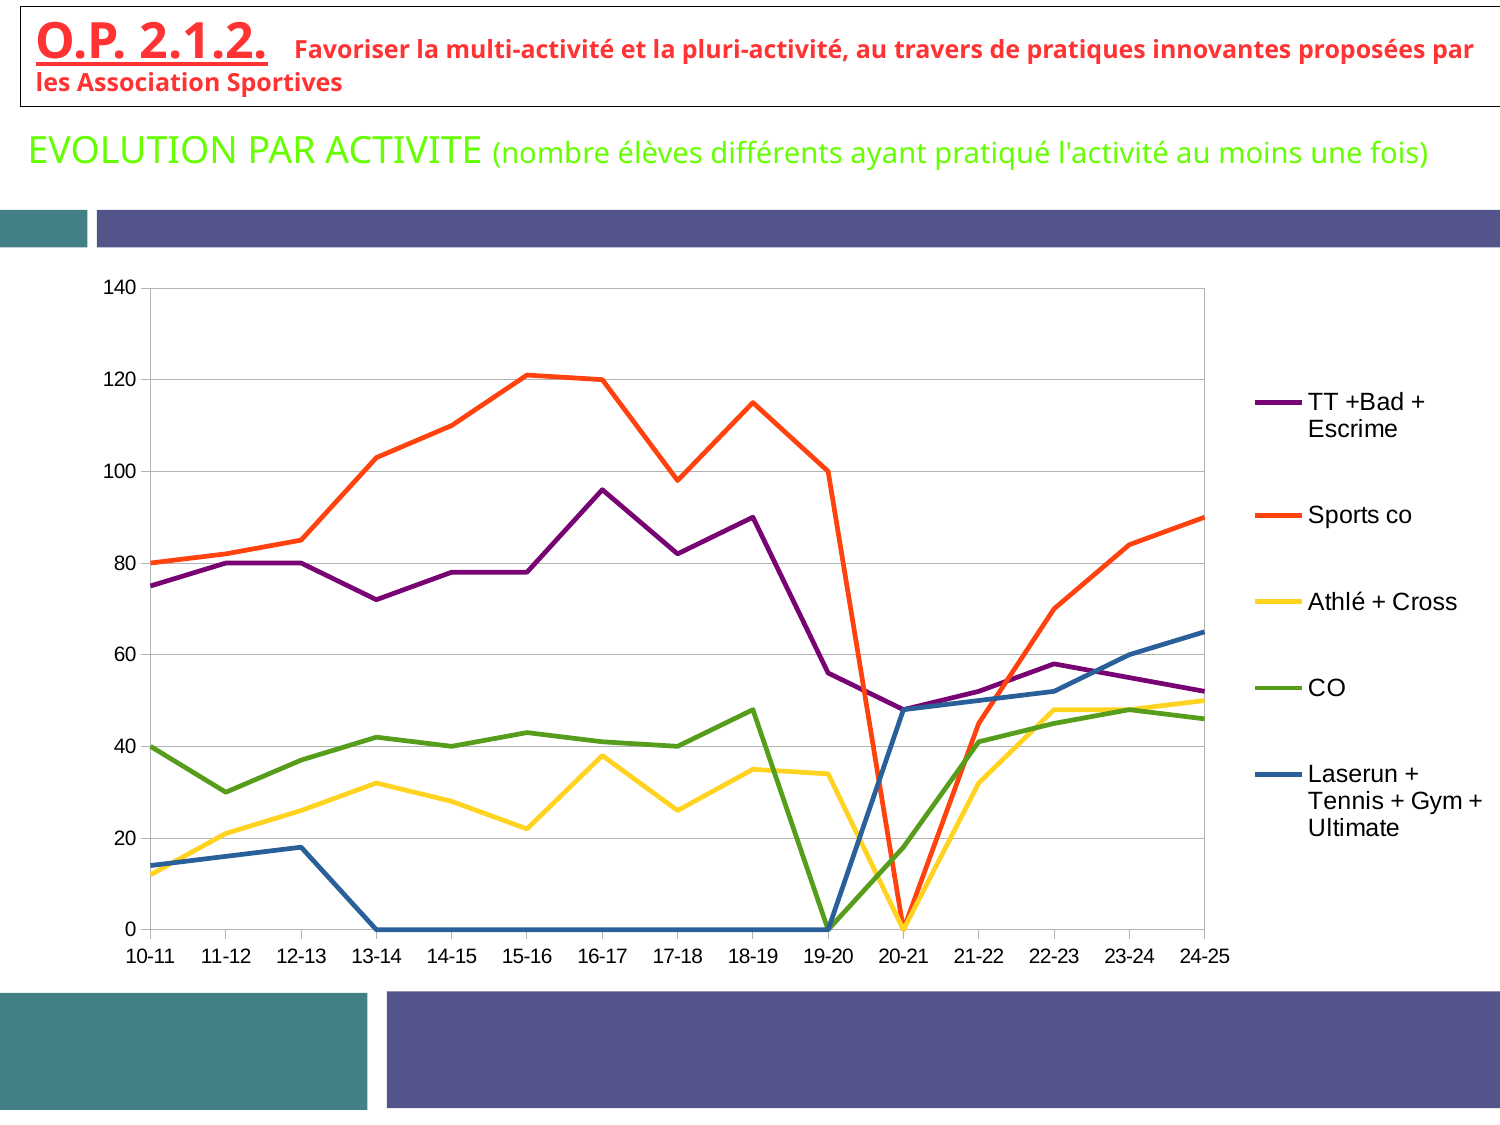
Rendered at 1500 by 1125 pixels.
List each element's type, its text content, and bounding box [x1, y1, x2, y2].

title O.P. 2.1.2. Favoriser la multi-activité et la pluri-activité, au travers de pratiques innovantes proposées par les Association Sportives [20, 6, 1500, 107]
title EVOLUTION PAR ACTIVITE (nombre élèves différents ayant pratiqué l'activité au moins une fois) [0, 106, 1500, 225]
chart [47, 200, 1500, 1016]
